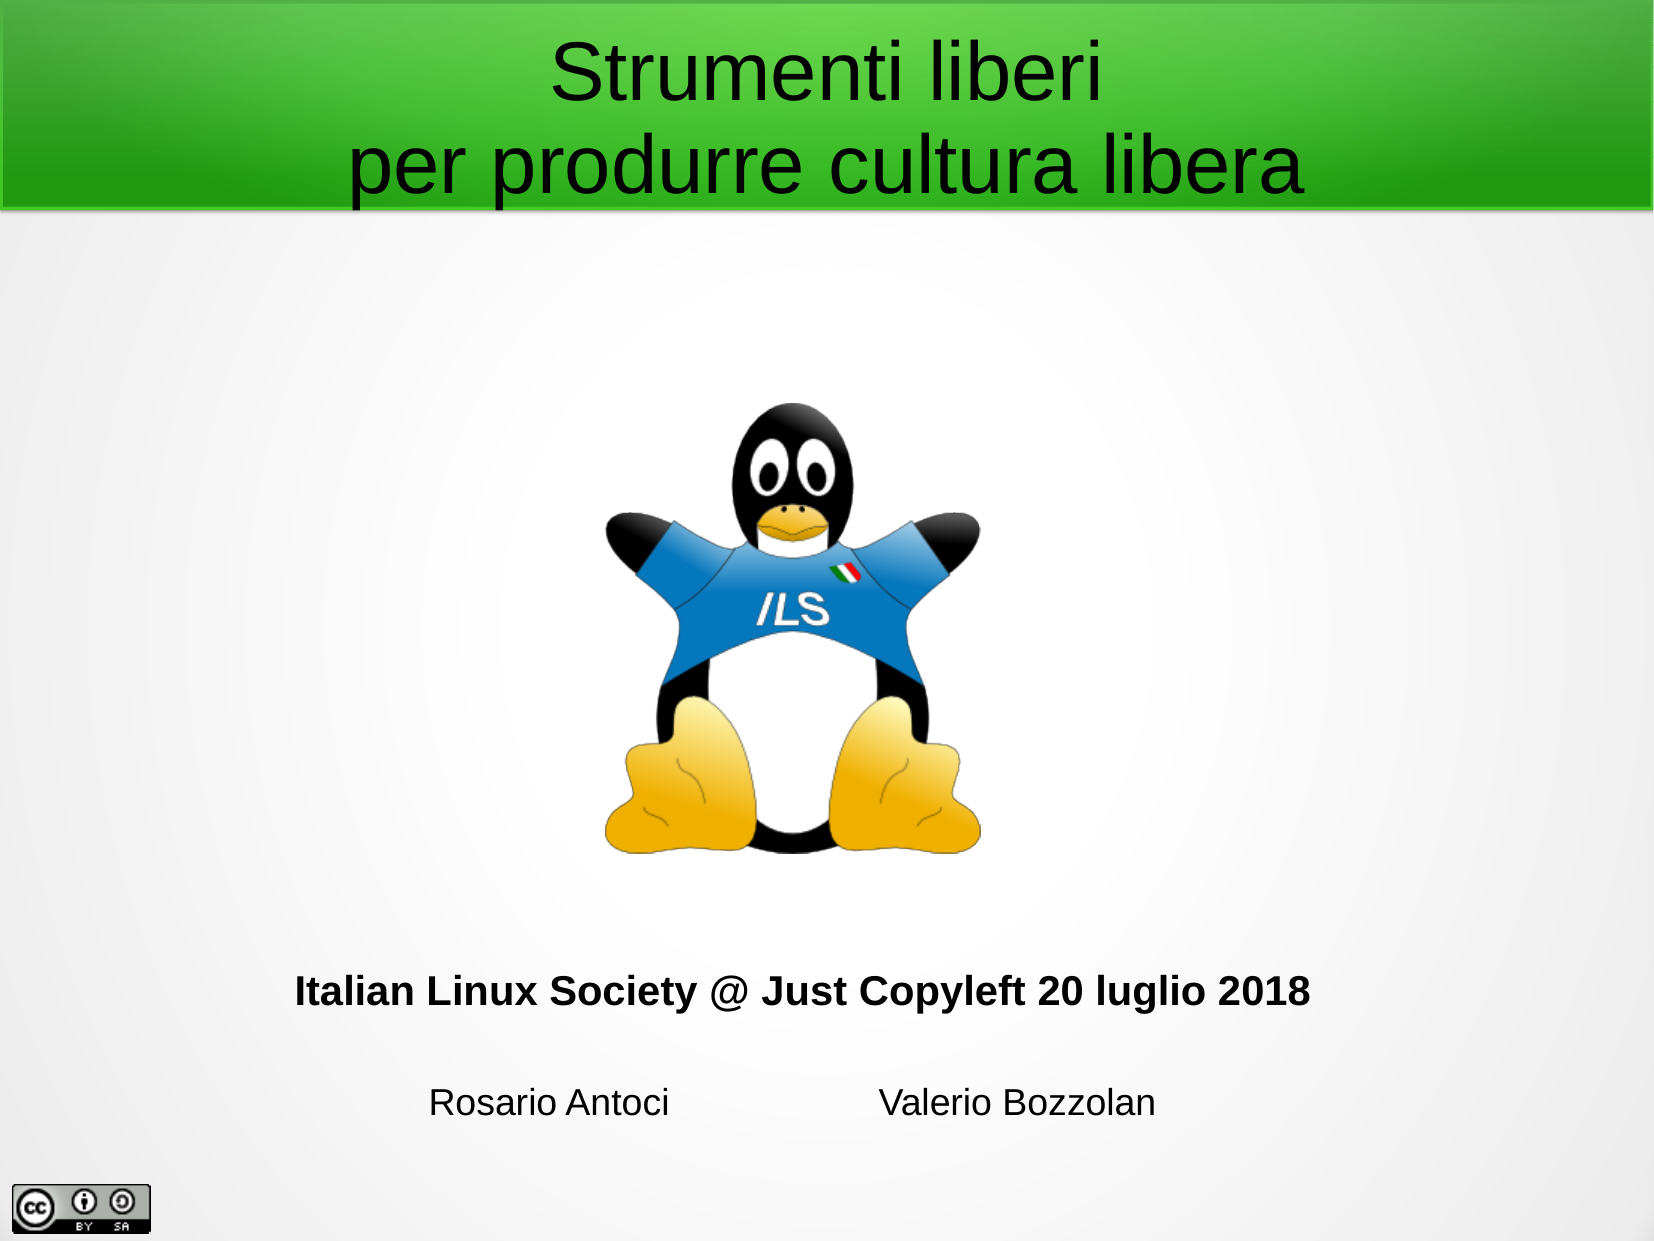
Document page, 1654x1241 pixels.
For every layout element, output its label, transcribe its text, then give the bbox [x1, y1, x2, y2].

picture [605, 403, 981, 854]
title Strumenti liberi per produrre cultura libera [82, 21, 1571, 215]
text_box Italian Linux Society @ Just Copyleft 20 luglio 2018 [45, 960, 1561, 1022]
subtitle Rosario Antoci Valerio Bozzolan [48, 1049, 1537, 1156]
picture [12, 1184, 151, 1234]
